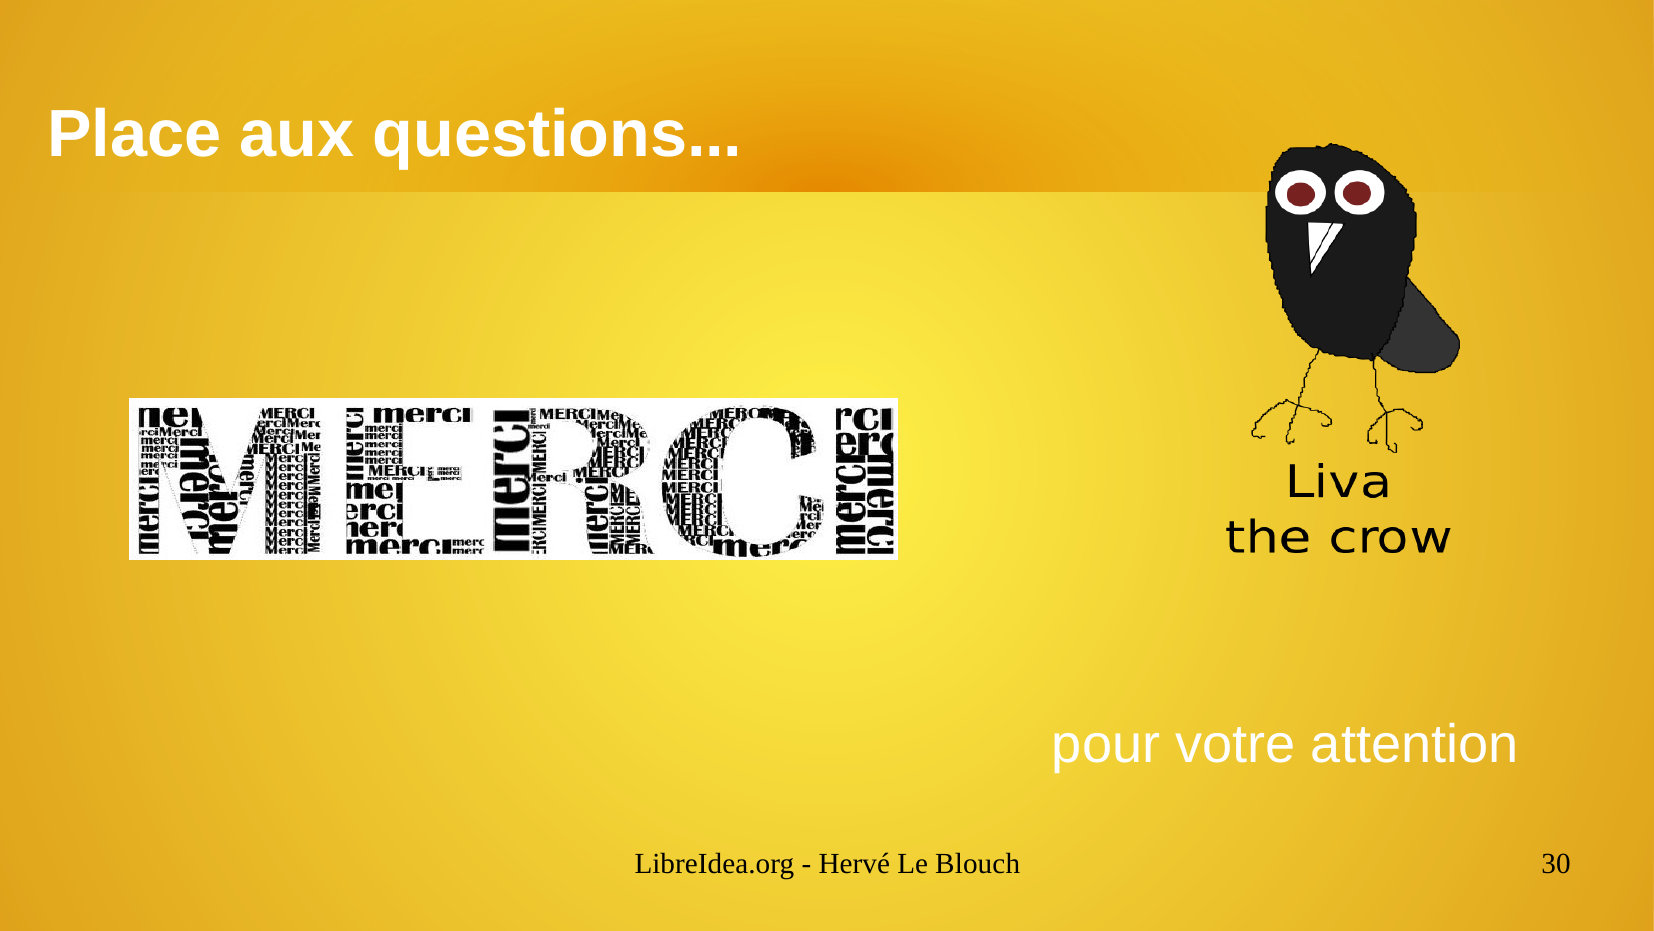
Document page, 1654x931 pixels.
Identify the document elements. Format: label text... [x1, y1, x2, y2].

picture [1192, 126, 1493, 578]
picture [129, 398, 898, 560]
text_box pour votre attention [1051, 713, 1520, 775]
text_box Place aux questions... [47, 95, 746, 171]
